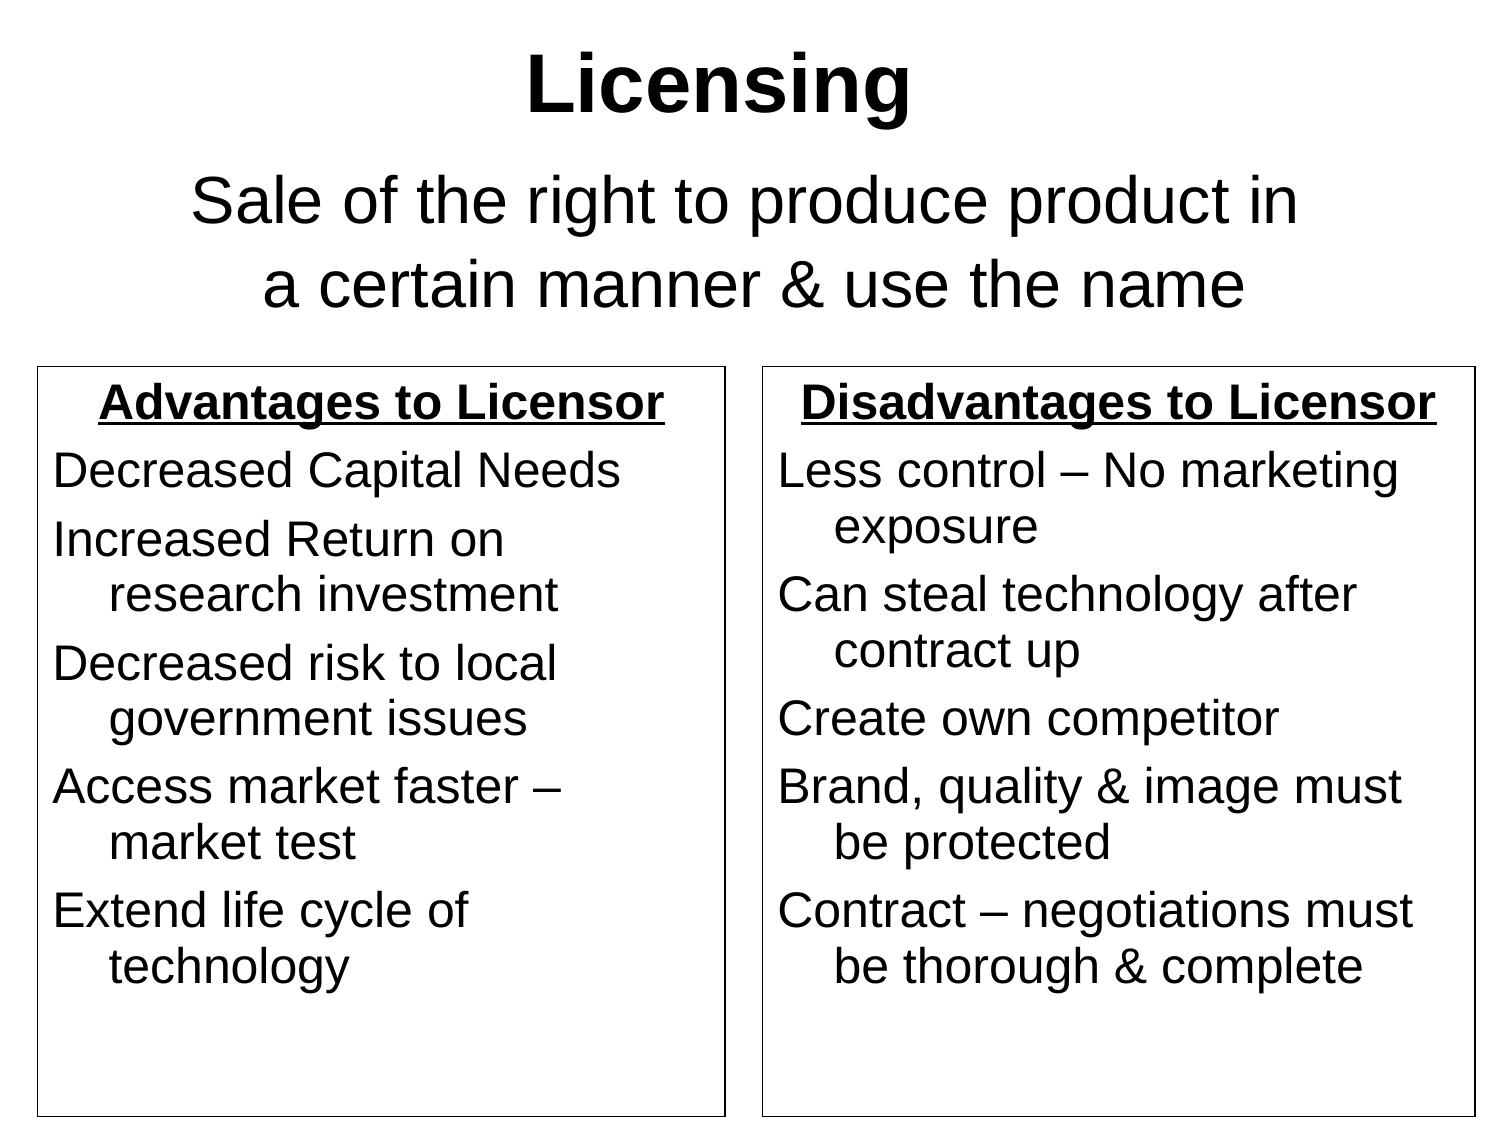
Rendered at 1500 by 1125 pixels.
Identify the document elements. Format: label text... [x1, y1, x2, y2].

title Licensing [75, 24, 1426, 143]
list Sale of the right to produce product in a certain manner & use the name [20, 162, 1471, 339]
text_box Advantages to Licensor Decreased Capital Needs Increased Return on research investment Decreased risk to local government issues Access market faster – market test Extend life cycle of technology [37, 366, 726, 1117]
text_box Disadvantages to Licensor Less control – No marketing exposure Can steal technology after contract up Create own competitor Brand, quality & image must be protected Contract – negotiations must be thorough & complete [762, 366, 1475, 1117]
